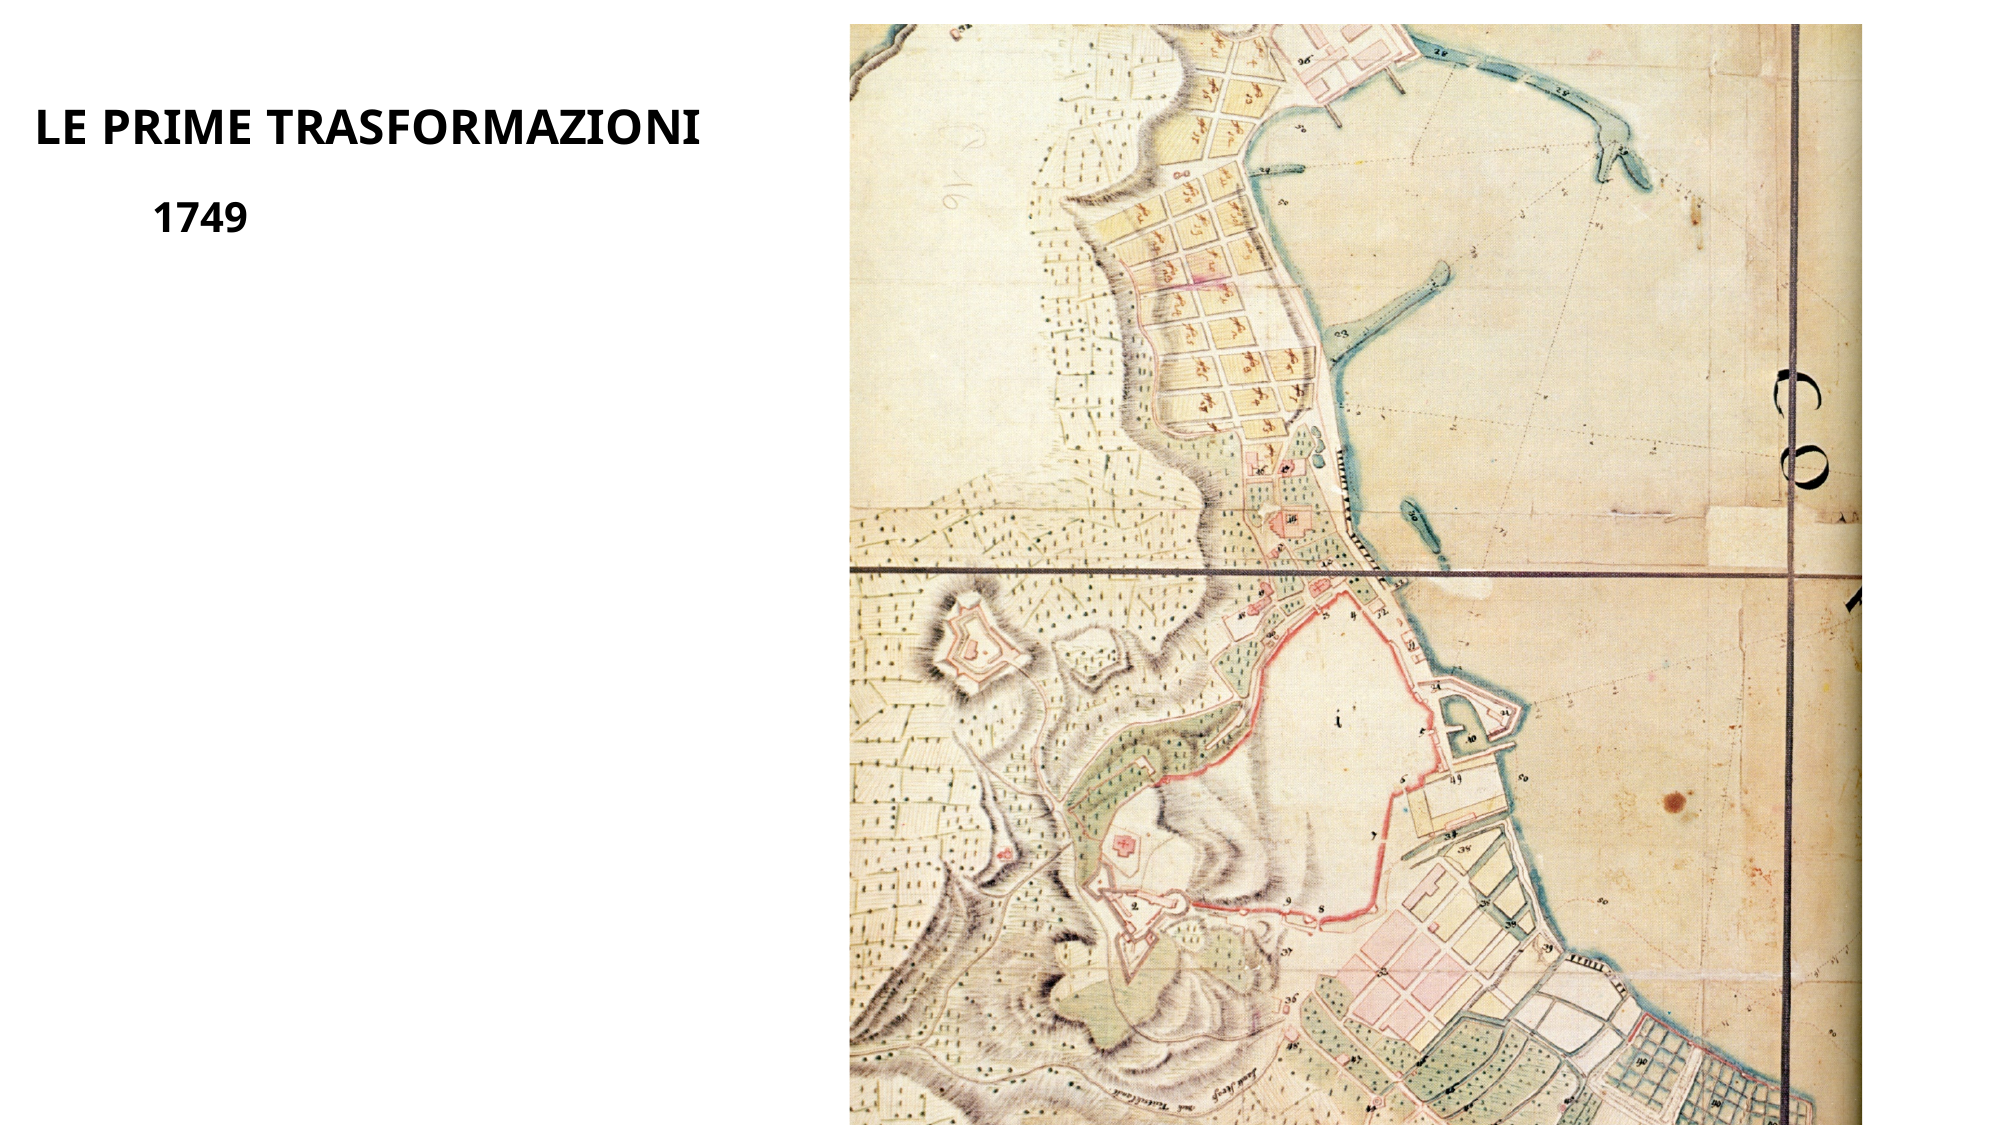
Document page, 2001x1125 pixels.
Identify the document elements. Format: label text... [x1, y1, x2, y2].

picture [849, 24, 1863, 1125]
list 1749 [137, 189, 783, 963]
title LE PRIME TRASFORMAZIONI [19, 75, 783, 163]
